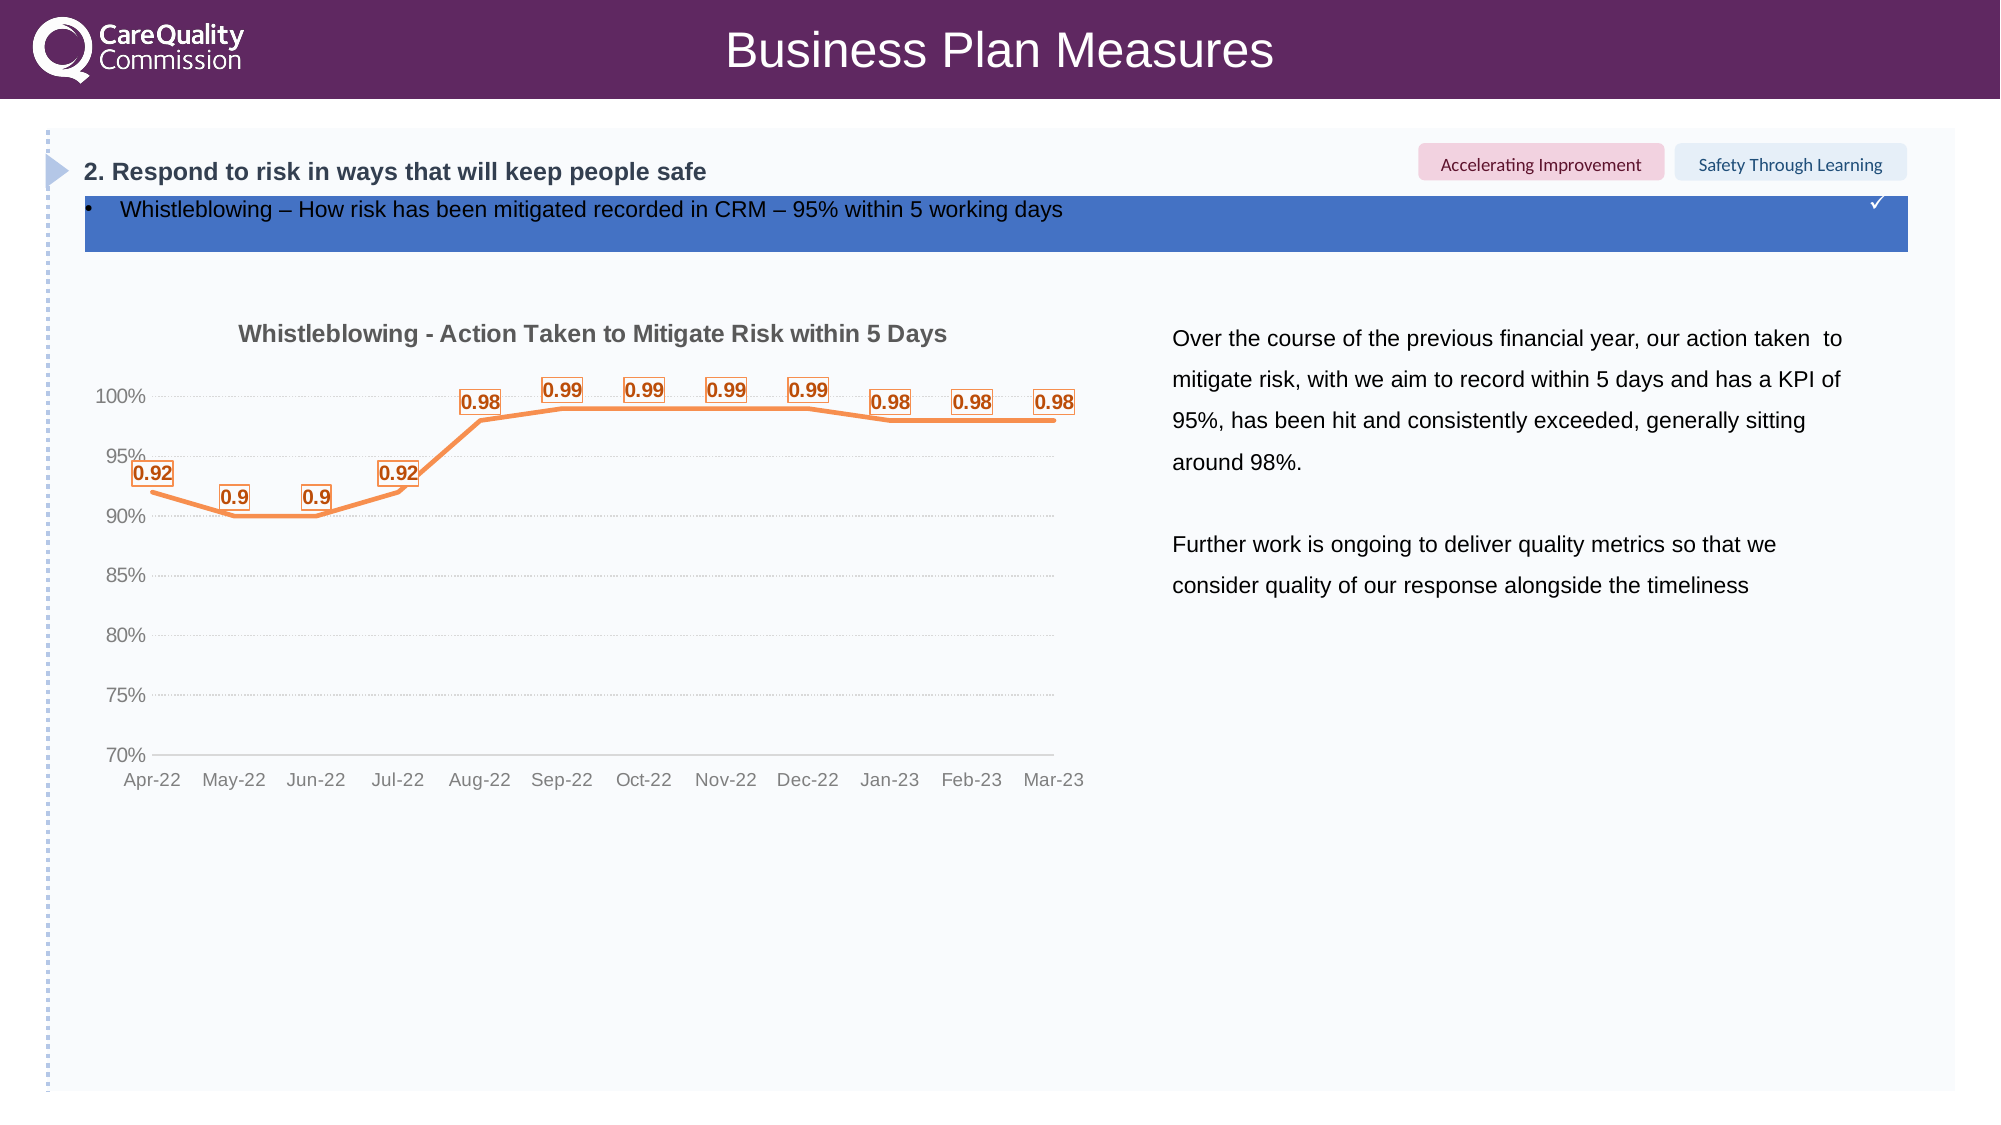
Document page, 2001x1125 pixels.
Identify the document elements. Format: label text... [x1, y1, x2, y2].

picture [32, 16, 245, 84]
text_box Accelerating Improvement [1418, 143, 1665, 181]
chart [84, 294, 1104, 802]
text_box [0, 0, 2000, 99]
table_header  [1848, 196, 1908, 252]
text_box Over the course of the previous financial year, our action taken to mitigate risk, with we aim to record within 5 days and has a KPI of 95%, has been hit and consistently exceeded, generally sitting around 98%. Further work is ongoing to deliver quality metrics so that we consider quality of our response alongside the timeliness [1157, 302, 1879, 605]
text_box Safety Through Learning [1674, 143, 1908, 181]
table_header Whistleblowing – How risk has been mitigated recorded in CRM – 95% within 5 working days [85, 196, 1848, 252]
text_box [45, 128, 1955, 1091]
text_box 2. Respond to risk in ways that will keep people safe [69, 147, 984, 194]
text_box Business Plan Measures [641, 9, 1358, 86]
